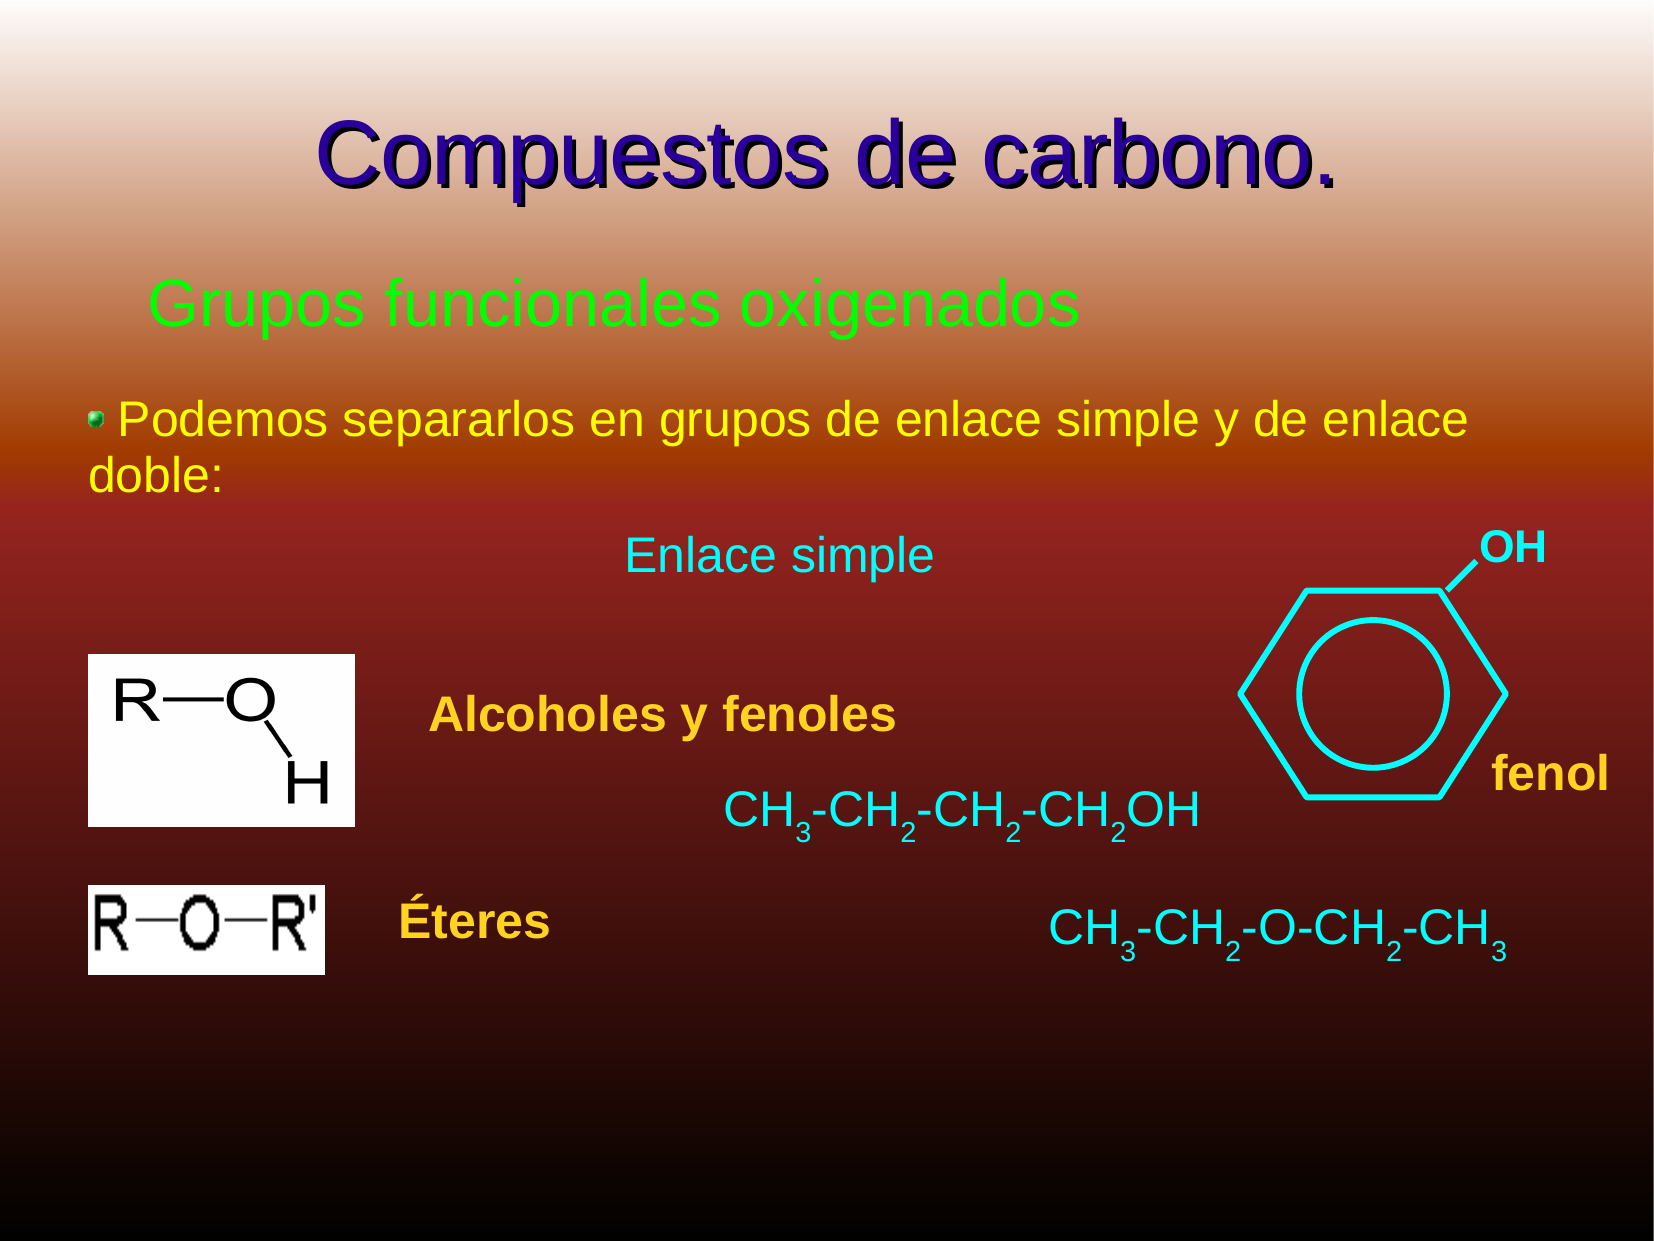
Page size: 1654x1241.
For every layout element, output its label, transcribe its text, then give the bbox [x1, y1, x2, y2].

text_box Podemos separarlos en grupos de enlace simple y de enlace doble: [73, 383, 1595, 513]
list Grupos funcionales oxigenados [76, 265, 1182, 355]
text_box OH [1464, 513, 1583, 581]
text_box CH3-CH2-CH2-CH2OH [708, 773, 1300, 857]
text_box Enlace simple [609, 519, 1123, 591]
text_box Éteres [383, 885, 621, 958]
text_box fenol [1476, 738, 1626, 811]
text_box Alcoholes y fenoles [413, 679, 1063, 752]
picture [0, 0, 1654, 1241]
title Compuestos de carbono. [82, 49, 1571, 257]
text_box CH3-CH2-O-CH2-CH3 [1033, 891, 1625, 975]
